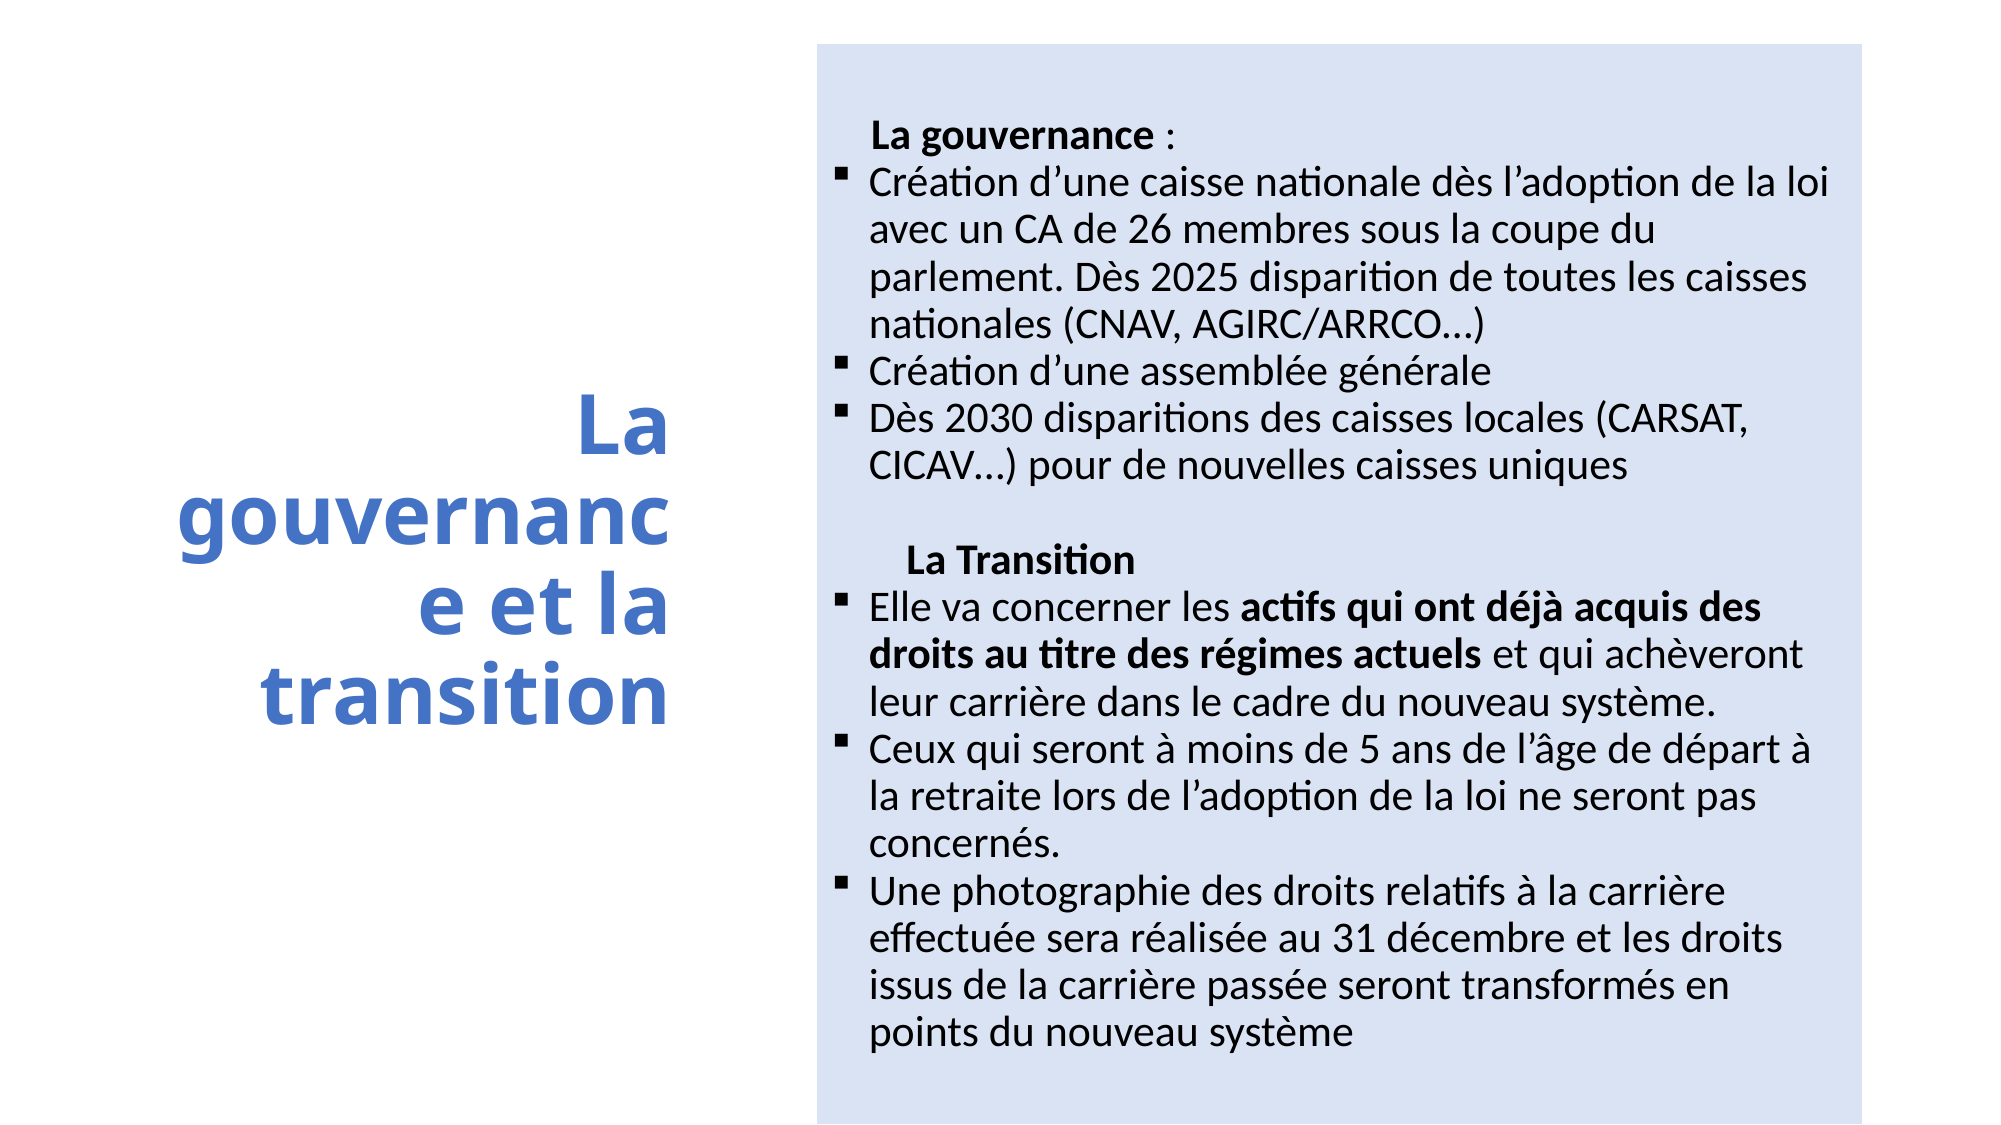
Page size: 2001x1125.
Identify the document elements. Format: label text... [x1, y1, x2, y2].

list La gouvernance : Création d’une caisse nationale dès l’adoption de la loi avec un CA de 26 membres sous la coupe du parlement. Dès 2025 disparition de toutes les caisses nationales (CNAV, AGIRC/ARRCO…) Création d’une assemblée générale Dès 2030 disparitions des caisses locales (CARSAT, CICAV…) pour de nouvelles caisses uniques La Transition Elle va concerner les actifs qui ont déjà acquis des droits au titre des régimes actuels et qui achèveront leur carrière dans le cadre du nouveau système. Ceux qui seront à moins de 5 ans de l’âge de départ à la retraite lors de l’adoption de la loi ne seront pas concernés. Une photographie des droits relatifs à la carrière effectuée sera réalisée au 31 décembre et les droits issus de la carrière passée seront transformés en points du nouveau système [816, 42, 1863, 1125]
title La gouvernance et la transition [137, 158, 711, 967]
